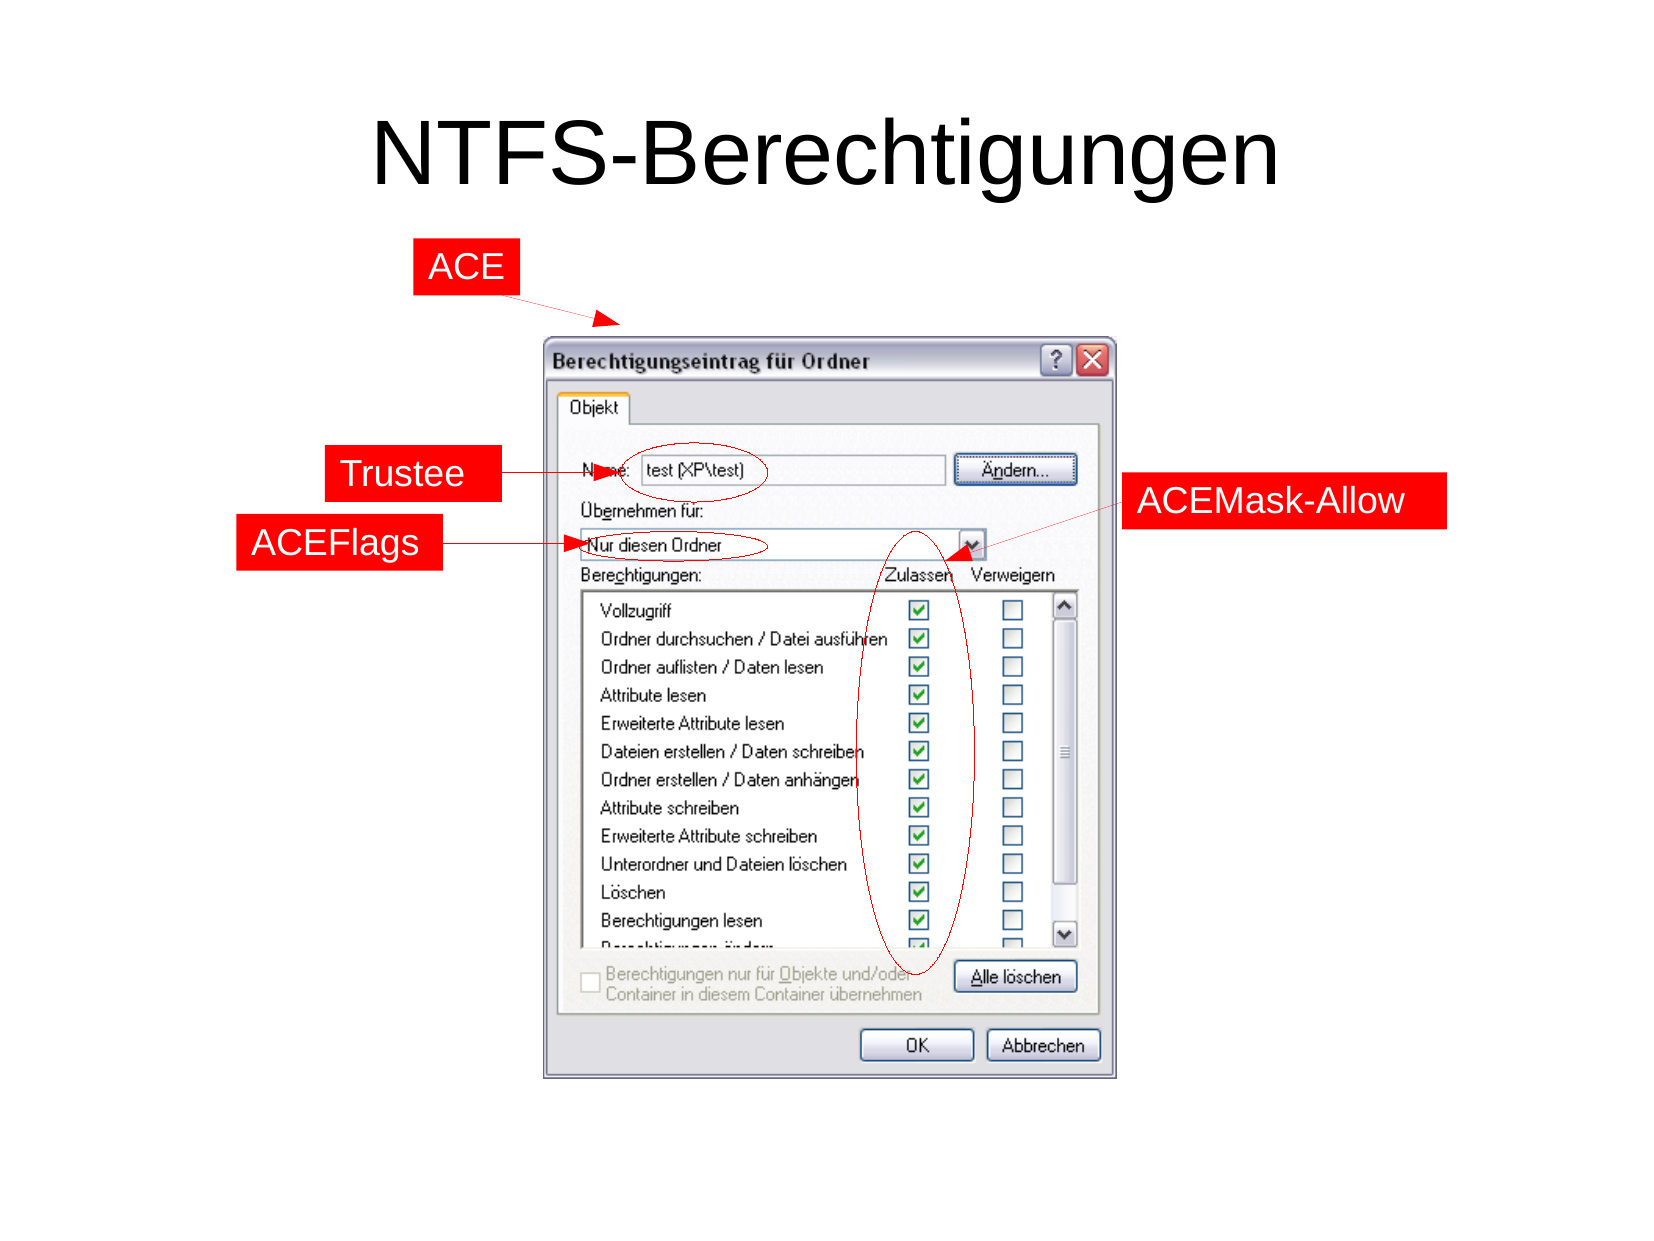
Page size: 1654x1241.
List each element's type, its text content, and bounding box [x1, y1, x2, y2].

text_box ACEFlags [236, 513, 443, 571]
text_box Trustee [324, 445, 502, 502]
text_box ACE [413, 238, 521, 296]
title NTFS-Berechtigungen [82, 56, 1571, 250]
picture [543, 336, 1117, 1079]
text_box ACEMask-Allow [1122, 472, 1447, 530]
